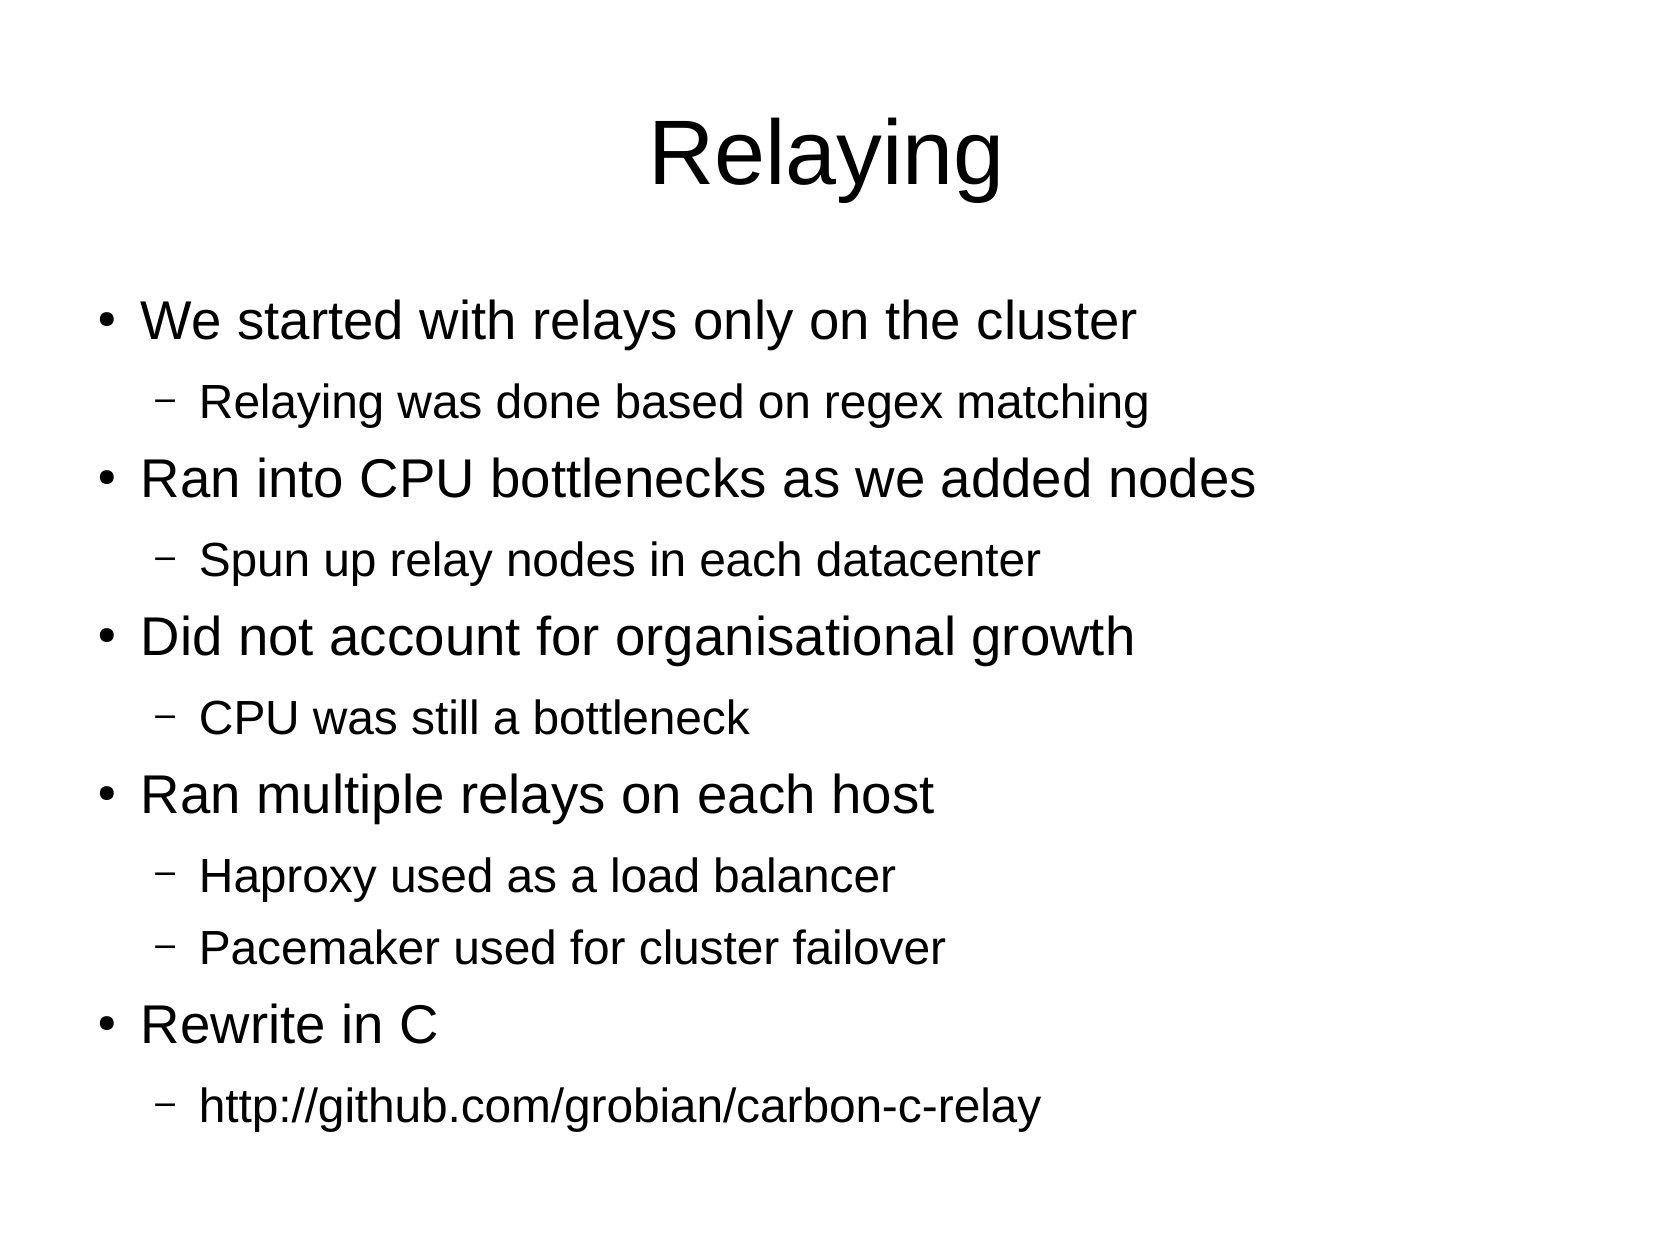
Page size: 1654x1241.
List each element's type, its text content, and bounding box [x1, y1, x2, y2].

list We started with relays only on the cluster Relaying was done based on regex matching Ran into CPU bottlenecks as we added nodes Spun up relay nodes in each datacenter Did not account for organisational growth CPU was still a bottleneck Ran multiple relays on each host Haproxy used as a load balancer Pacemaker used for cluster failover Rewrite in C http://github.com/grobian/carbon-c-relay [82, 290, 1538, 1141]
title Relaying [82, 49, 1571, 257]
